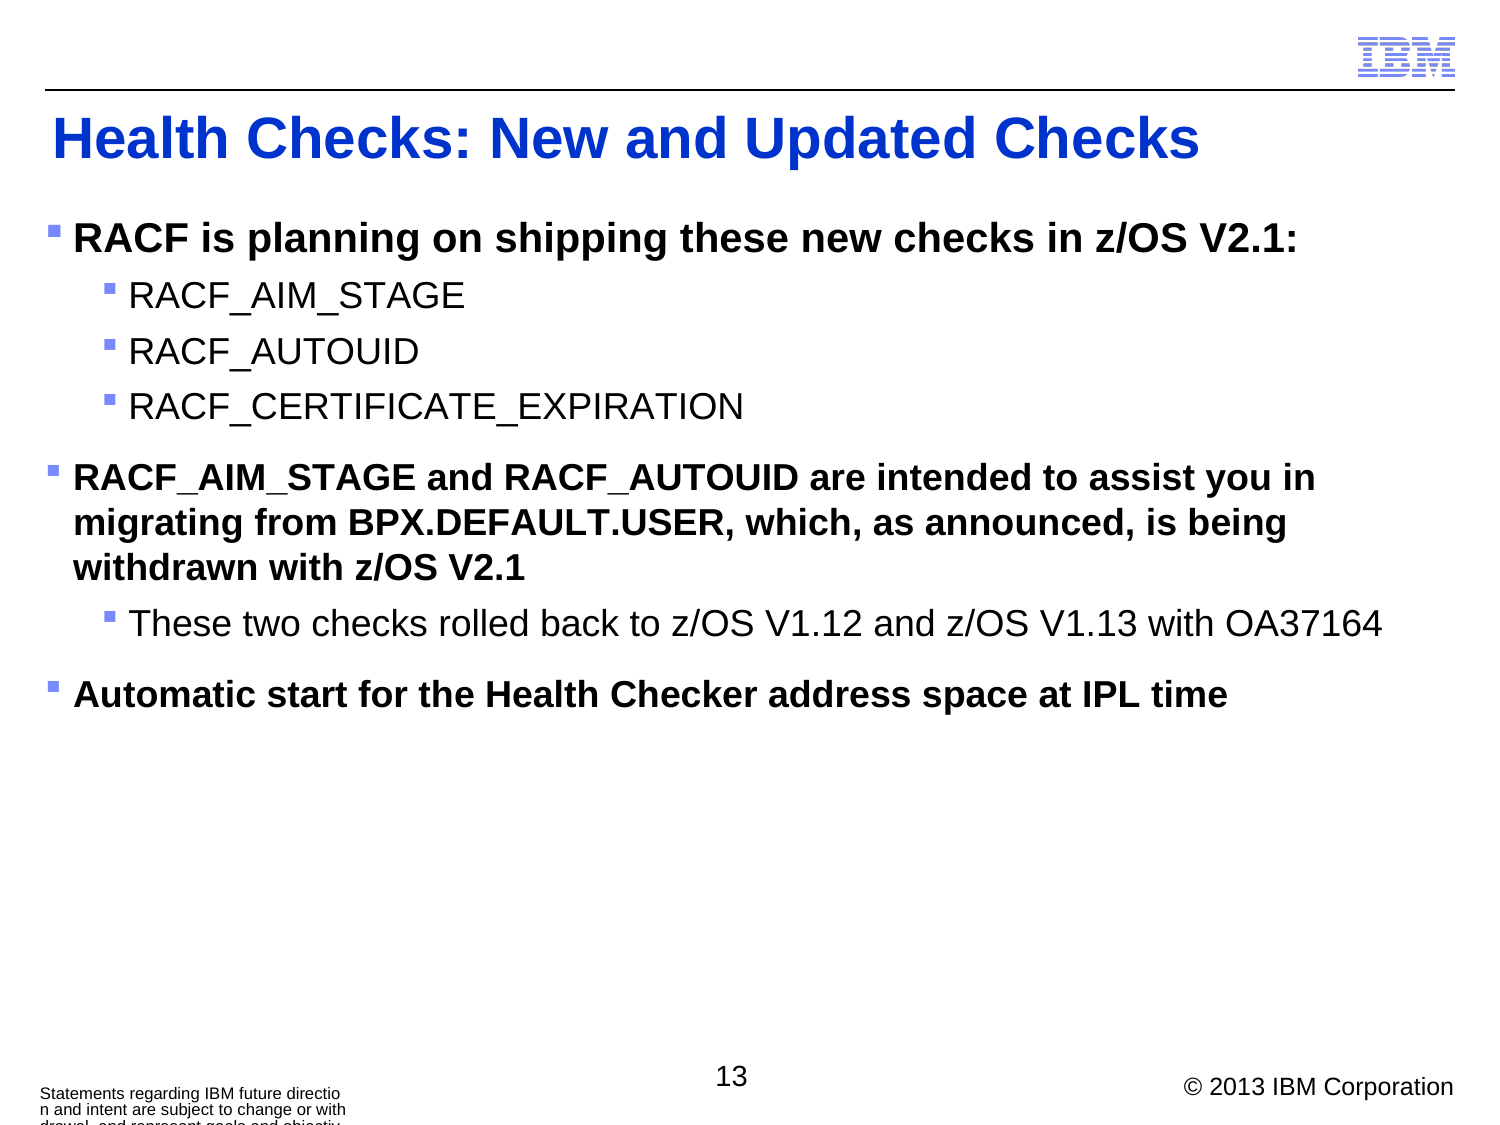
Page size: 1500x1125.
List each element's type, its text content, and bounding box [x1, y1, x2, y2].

title Health Checks: New and Updated Checks [37, 75, 1463, 196]
list RACF is planning on shipping these new checks in z/OS V2.1: RACF_AIM_STAGE RACF_AUTOUID RACF_CERTIFICATE_EXPIRATION RACF_AIM_STAGE and RACF_AUTOUID are intended to assist you in migrating from BPX.DEFAULT.USER, which, as announced, is being withdrawn with z/OS V2.1 These two checks rolled back to z/OS V1.12 and z/OS V1.13 with OA37164 Automatic start for the Health Checker address space at IPL time [30, 203, 1464, 1082]
picture [1358, 37, 1455, 75]
